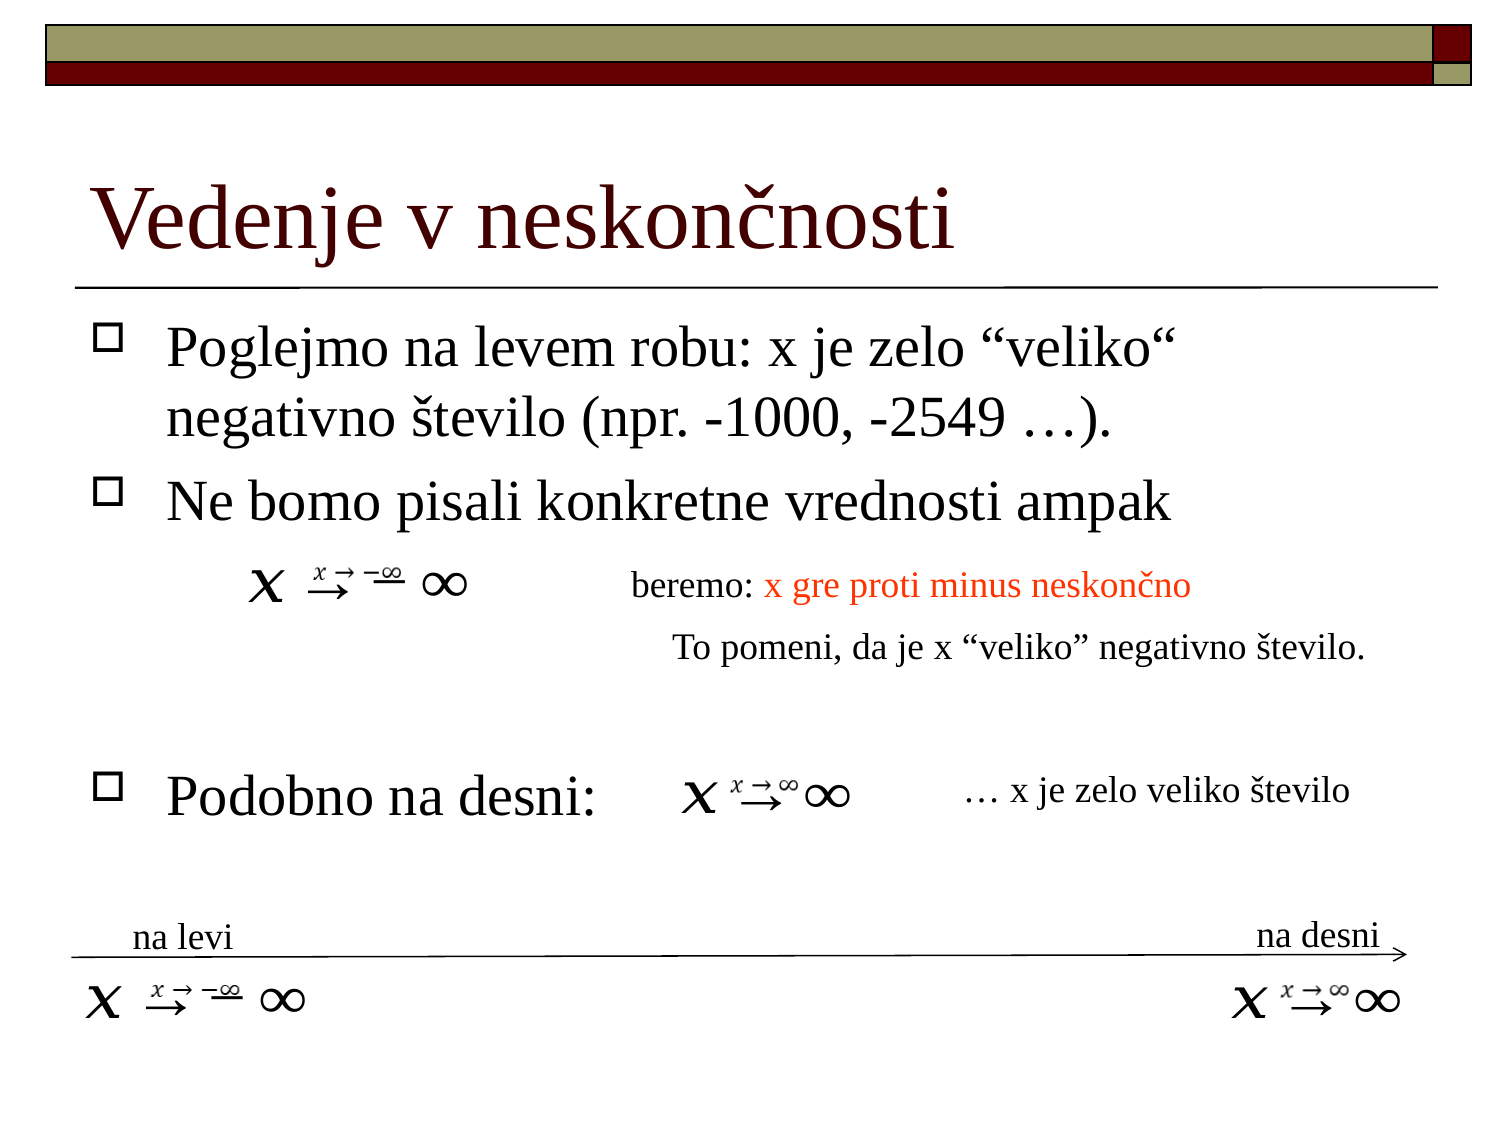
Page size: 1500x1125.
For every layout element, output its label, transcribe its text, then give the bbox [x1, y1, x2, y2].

text_box beremo: x gre proti minus neskončno [616, 552, 1207, 613]
text_box [64, 965, 326, 1034]
text_box [1210, 966, 1420, 1033]
text_box na desni [1241, 902, 1396, 963]
title Vedenje v neskončnosti [75, 71, 1425, 275]
text_box [227, 548, 488, 618]
text_box … x je zelo veliko število [938, 756, 1366, 818]
list Poglejmo na levem robu: x je zelo “veliko“ negativno število (npr. -1000, -2549 …). Ne bomo pisali konkretne vrednosti ampak Podobno na desni: [75, 299, 1438, 989]
text_box [660, 761, 869, 828]
text_box To pomeni, da je x “veliko” negativno število. [657, 614, 1382, 675]
text_box na levi [117, 904, 249, 966]
